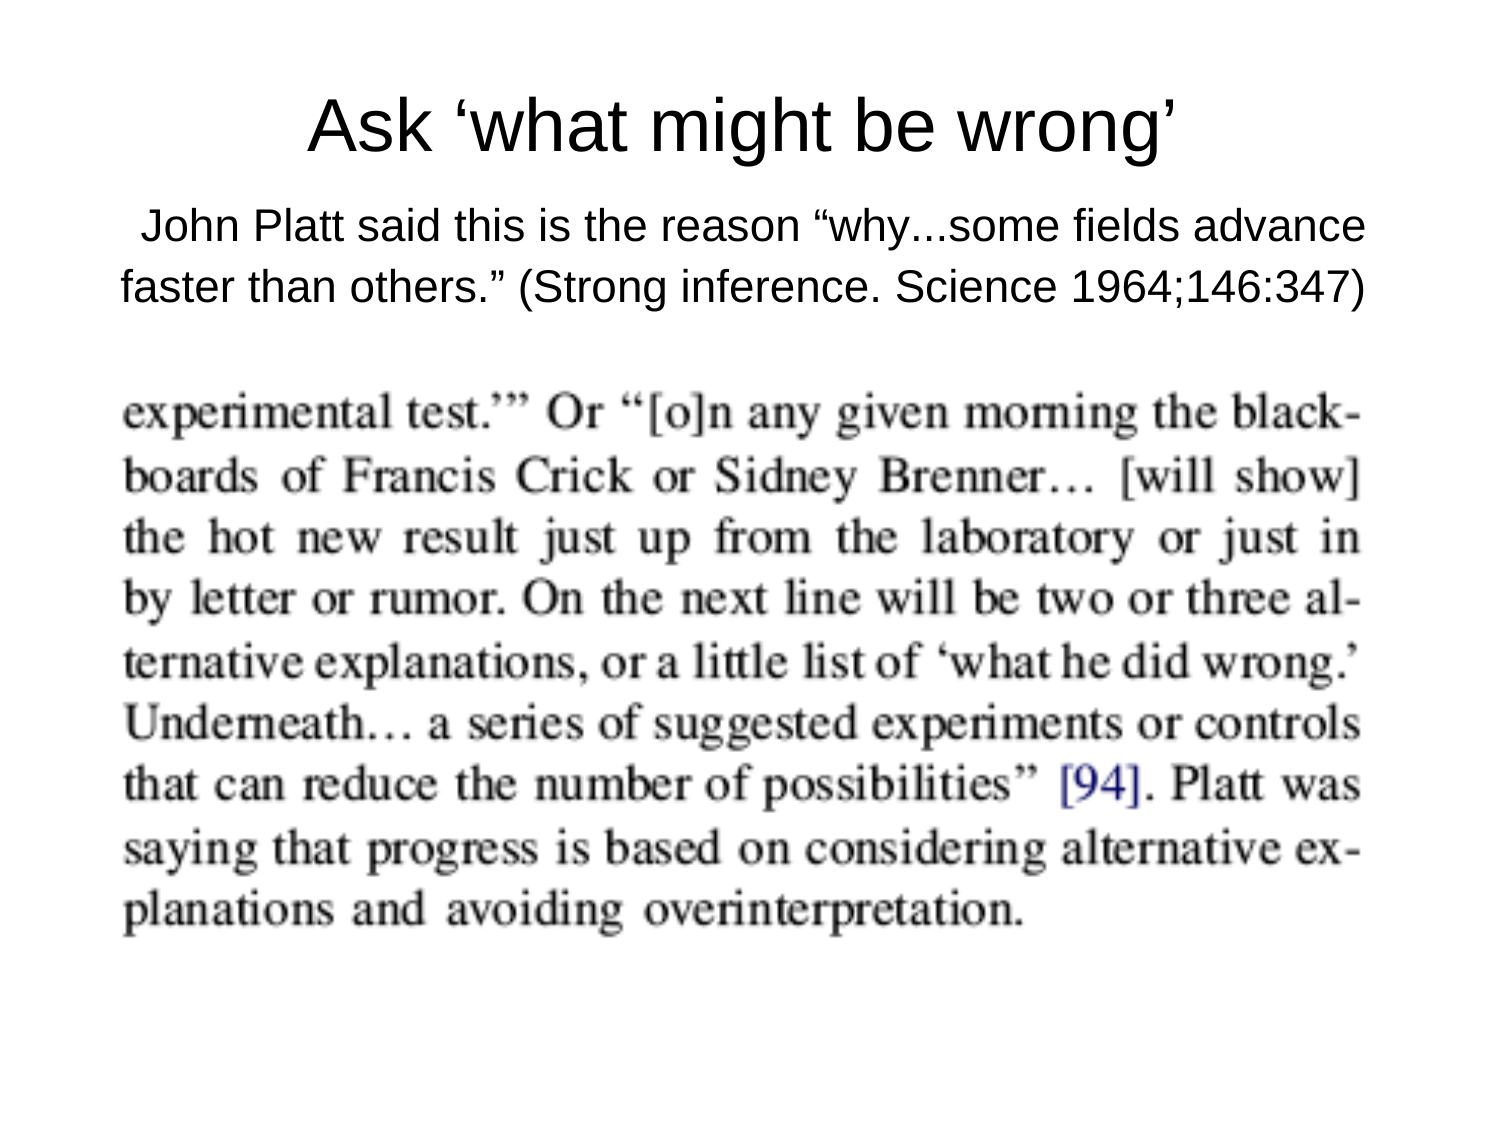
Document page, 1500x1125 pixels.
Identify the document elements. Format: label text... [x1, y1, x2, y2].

text_box [112, 380, 1388, 945]
title Ask ‘what might be wrong’ John Platt said this is the reason “why...some fields advance faster than others.” (Strong inference. Science 1964;146:347) [49, 68, 1438, 319]
